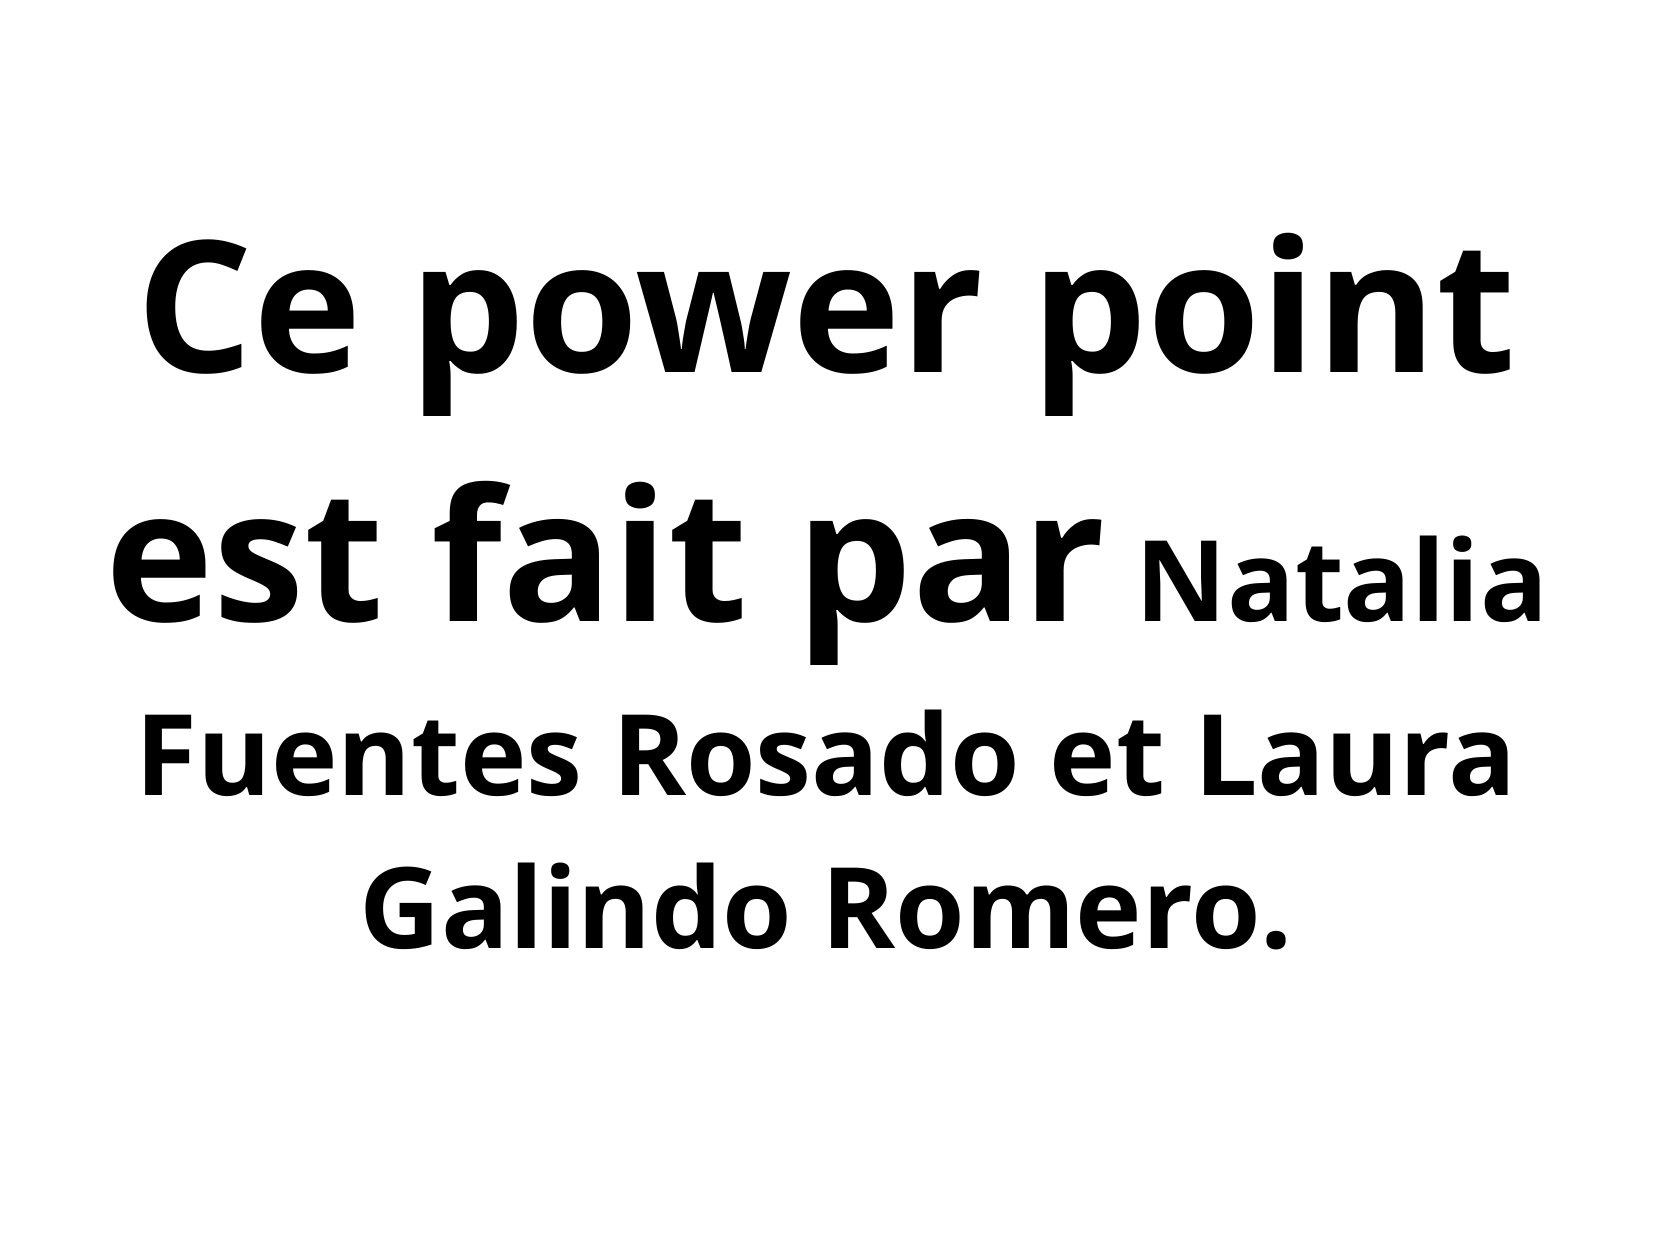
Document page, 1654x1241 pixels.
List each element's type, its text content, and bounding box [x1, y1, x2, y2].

subtitle Ce power point est fait par Natalia Fuentes Rosado et Laura Galindo Romero. [82, 56, 1571, 1102]
